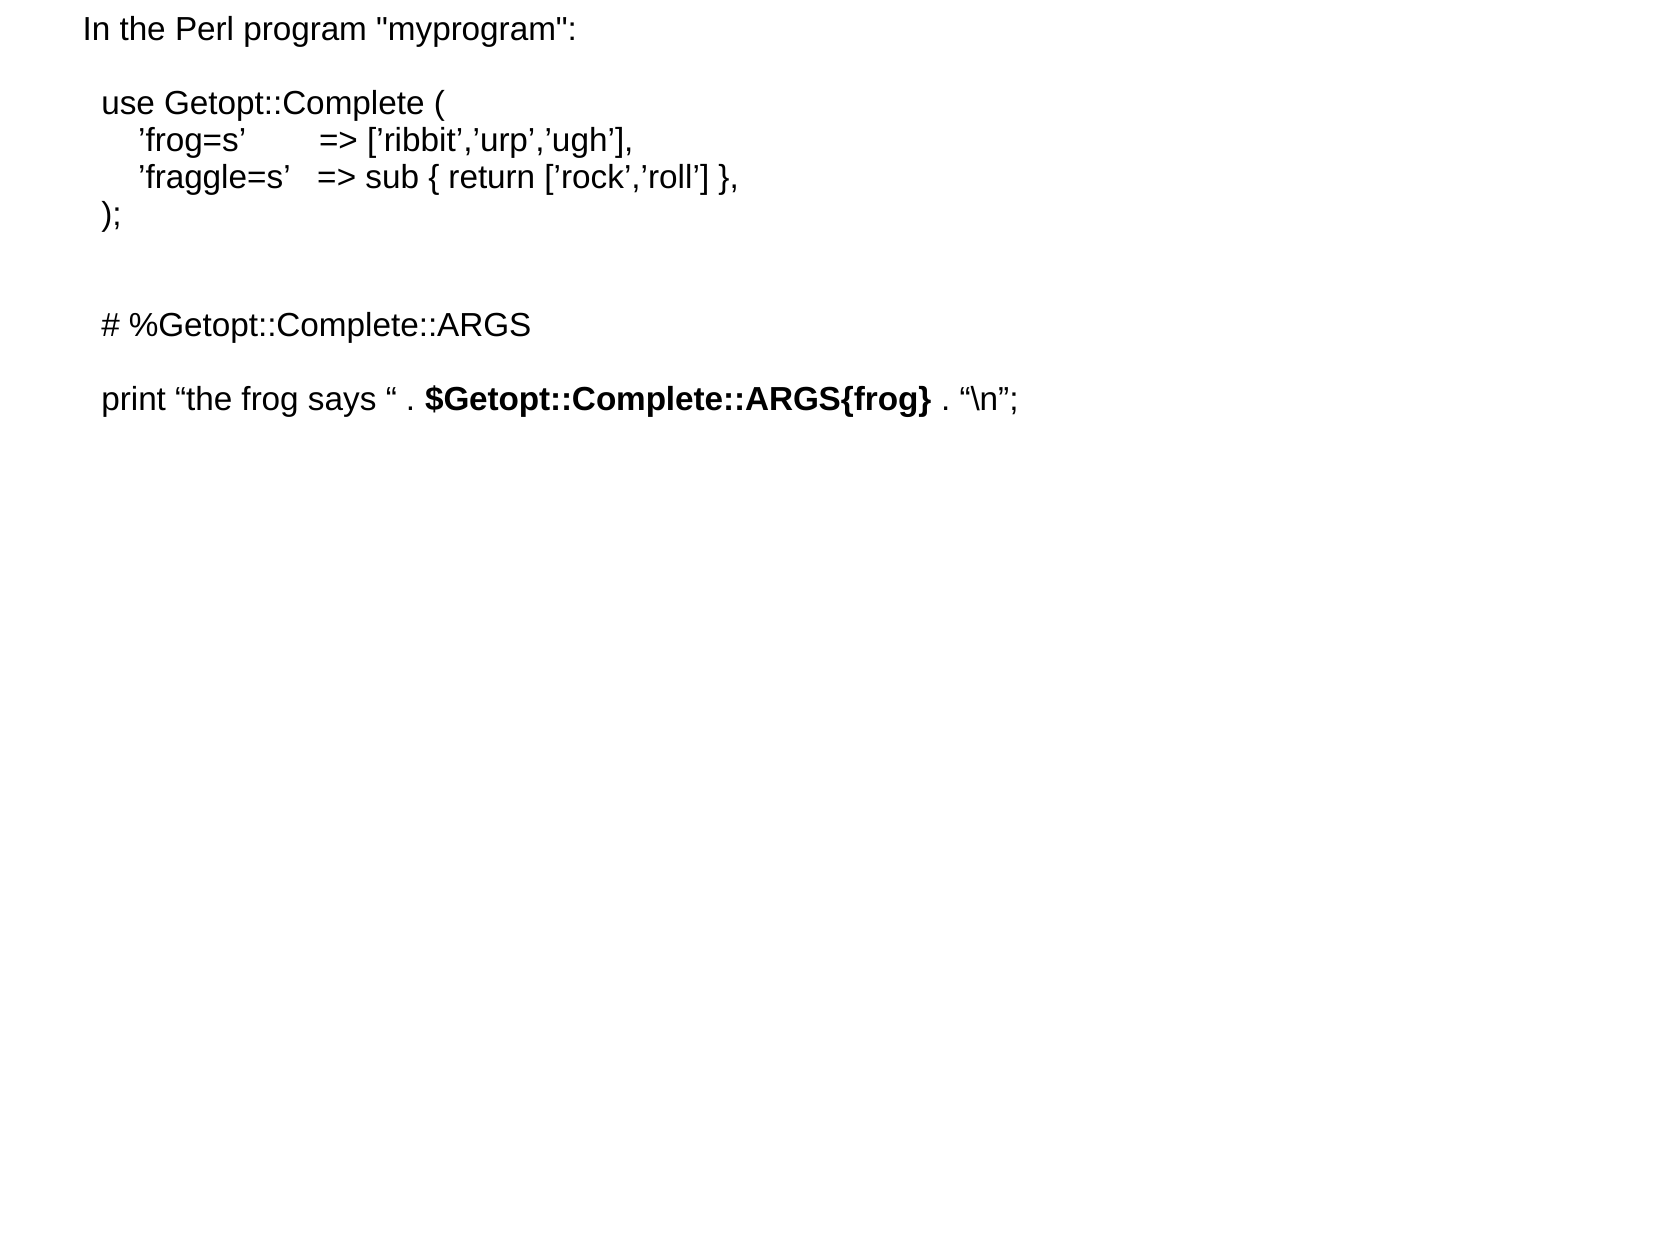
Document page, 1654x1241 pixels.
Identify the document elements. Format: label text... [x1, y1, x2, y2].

subtitle In the Perl program "myprogram": use Getopt::Complete ( ’frog=s’ => [’ribbit’,’urp’,’ugh’], ’fraggle=s’ => sub { return [’rock’,’roll’] }, ); # %Getopt::Complete::ARGS print “the frog says “ . $Getopt::Complete::ARGS{frog} . “\n”; [82, 10, 1571, 1070]
